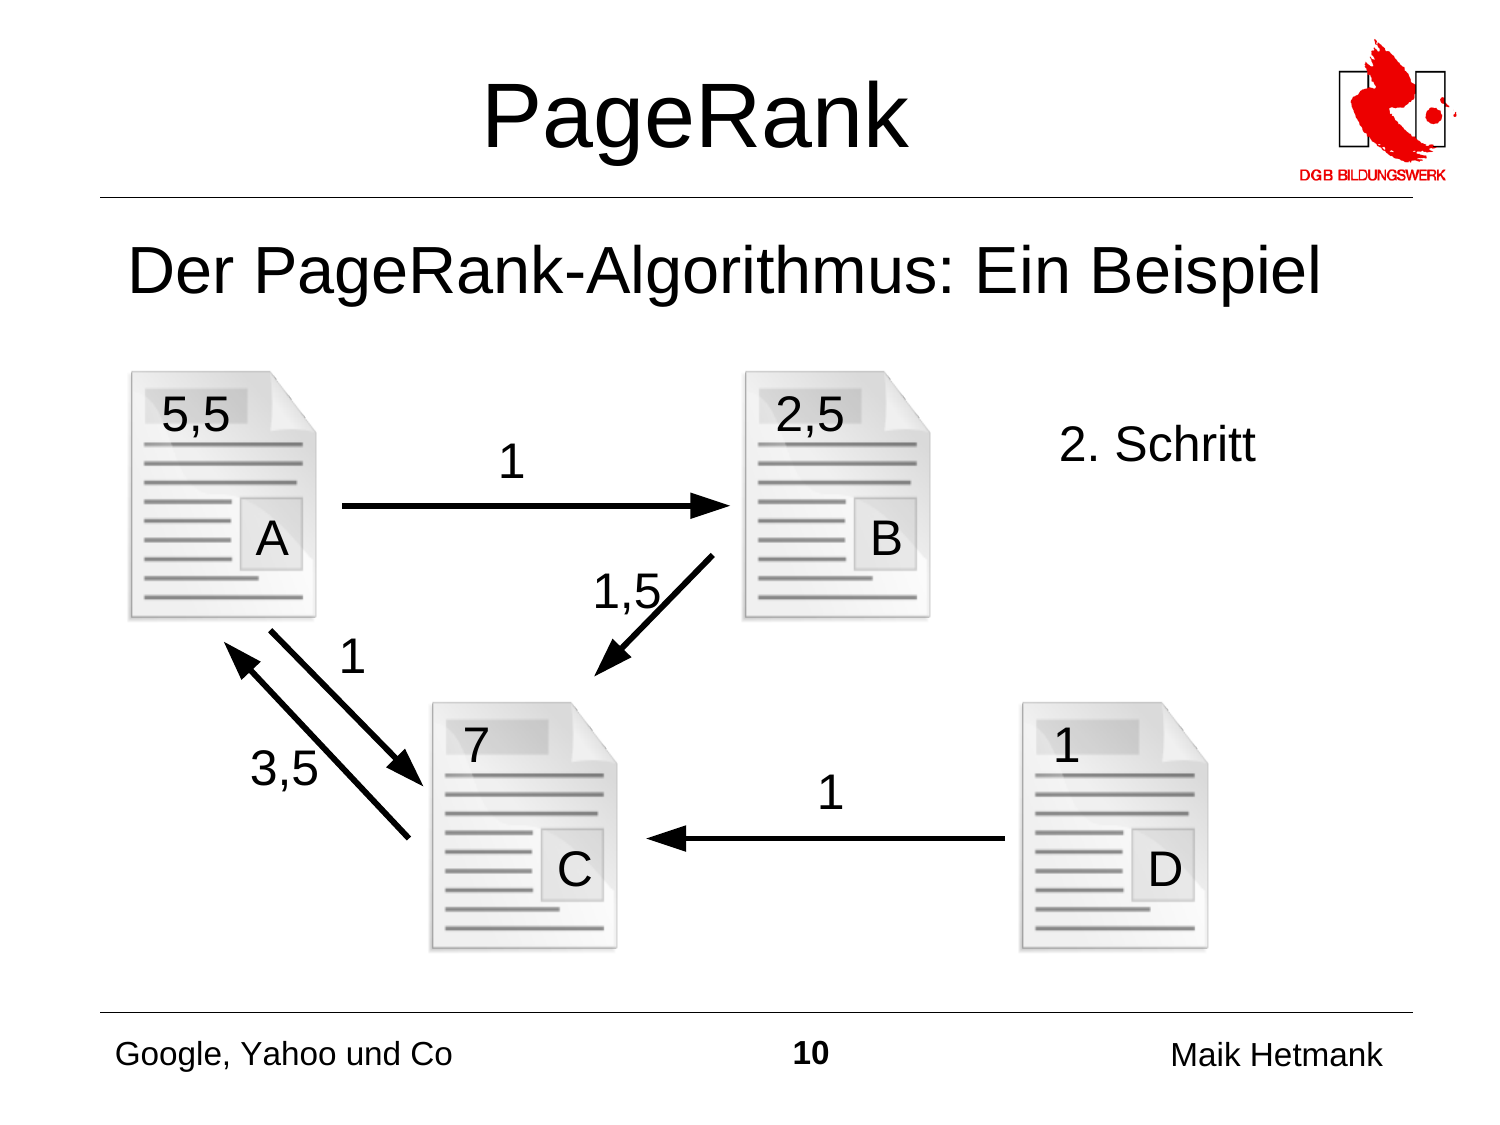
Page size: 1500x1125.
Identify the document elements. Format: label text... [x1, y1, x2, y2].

picture [1299, 37, 1457, 181]
text_box D [1147, 838, 1184, 894]
text_box 7 [462, 714, 491, 770]
text_box 1 [1052, 714, 1081, 770]
text_box 1 [338, 625, 367, 682]
text_box 1,5 [592, 560, 663, 617]
picture [999, 692, 1220, 959]
text_box C [556, 838, 593, 894]
text_box 5,5 [161, 383, 231, 440]
title PageRank [87, 49, 1305, 175]
picture [722, 361, 942, 628]
text_box 2. Schritt [1059, 413, 1395, 470]
text_box 1 [816, 761, 845, 818]
text_box 3,5 [249, 737, 320, 794]
text_box 2,5 [775, 383, 846, 440]
picture [409, 692, 629, 959]
text_box B [869, 507, 904, 564]
text_box 1 [497, 430, 526, 487]
text_box A [255, 507, 290, 564]
picture [108, 361, 328, 628]
list Der PageRank-Algorithmus: Ein Beispiel [112, 224, 1426, 324]
